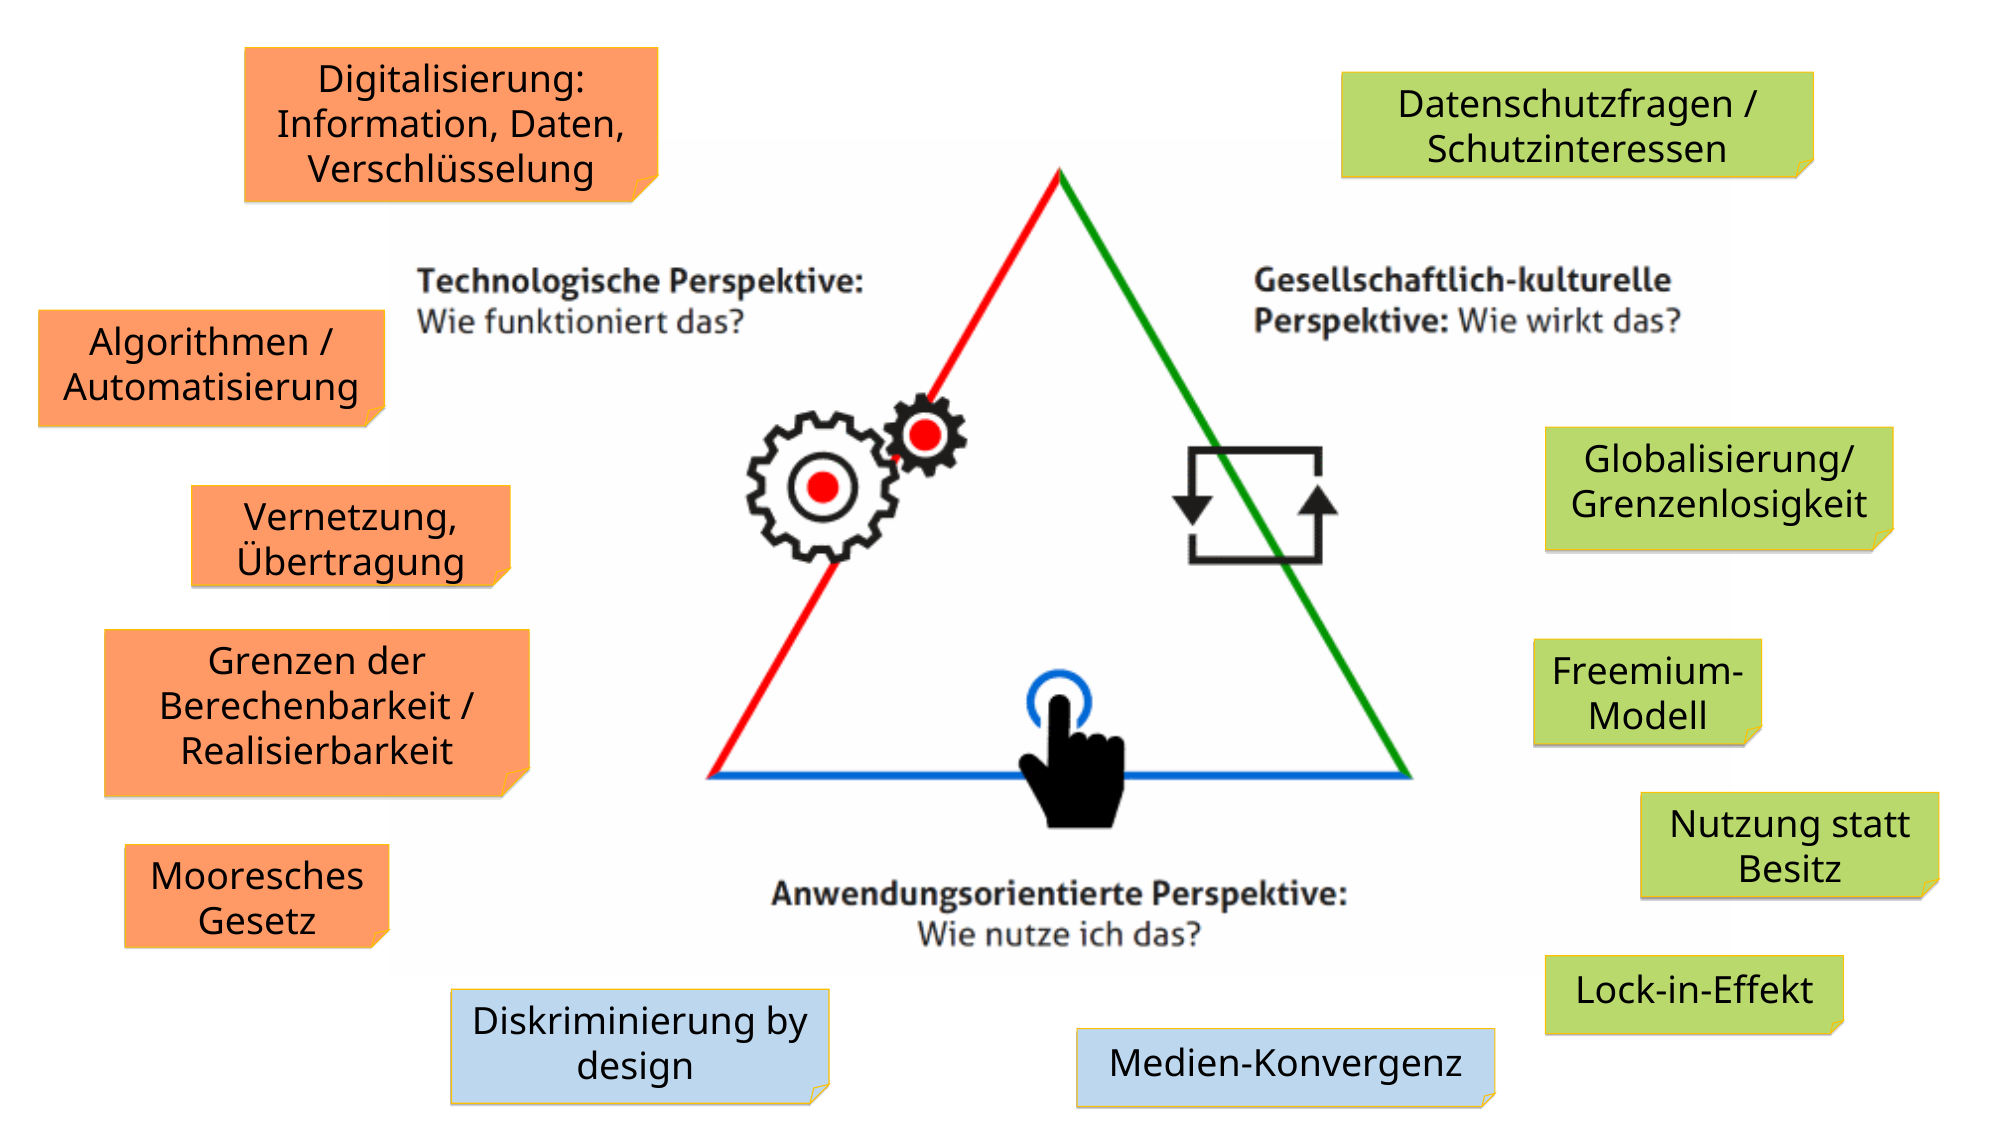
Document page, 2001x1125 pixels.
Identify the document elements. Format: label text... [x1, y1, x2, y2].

text_box Digitalisierung: Information, Daten, Verschlüsselung [245, 47, 658, 202]
text_box Lock-in-Effekt [1545, 955, 1844, 1034]
text_box Algorithmen / Automatisierung [38, 310, 385, 426]
text_box Freemium-Modell [1534, 639, 1762, 744]
text_box Mooresches Gesetz [125, 844, 389, 948]
text_box Diskriminierung by design [451, 989, 830, 1104]
text_box Grenzen der Berechenbarkeit / Realisierbarkeit [104, 629, 530, 796]
picture [388, 139, 1732, 975]
text_box Datenschutzfragen / Schutzinteressen [1342, 72, 1814, 177]
text_box Nutzung statt Besitz [1641, 792, 1939, 897]
text_box Vernetzung, Übertragung [191, 485, 511, 586]
text_box Medien-Konvergenz [1077, 1028, 1495, 1107]
text_box Globalisierung/ Grenzenlosigkeit [1545, 427, 1894, 550]
